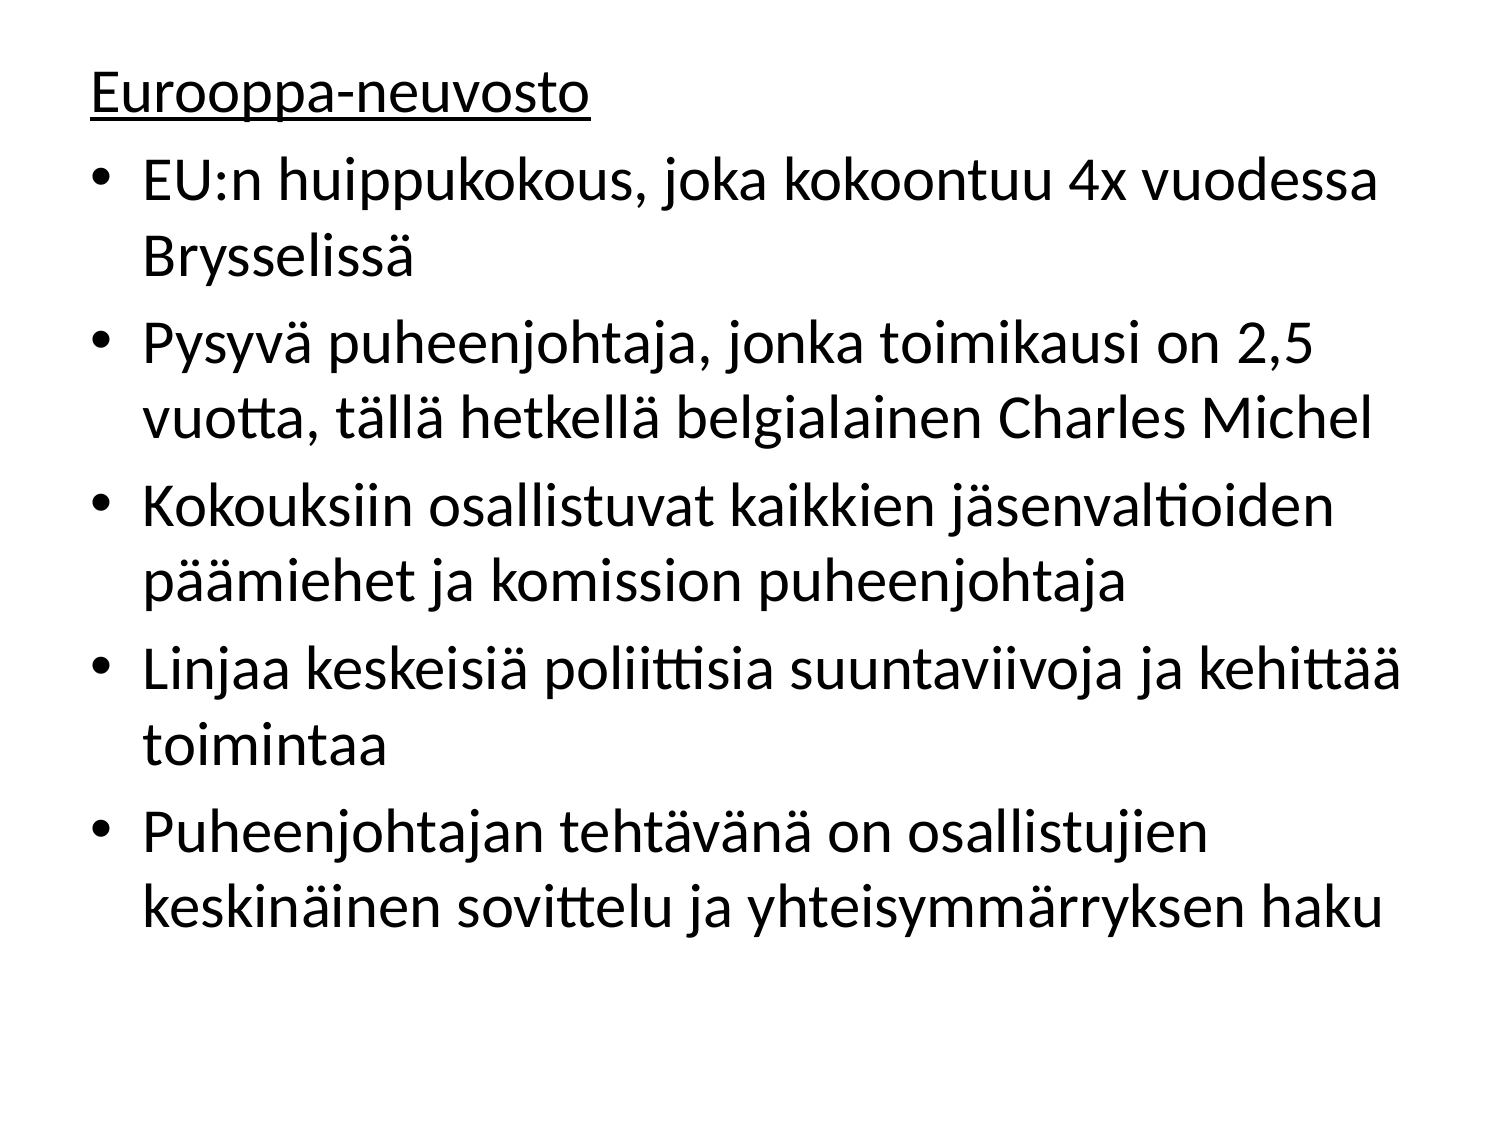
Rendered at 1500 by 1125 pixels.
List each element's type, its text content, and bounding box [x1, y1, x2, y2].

list Eurooppa-neuvosto EU:n huippukokous, joka kokoontuu 4x vuodessa Brysselissä Pysyvä puheenjohtaja, jonka toimikausi on 2,5 vuotta, tällä hetkellä belgialainen Charles Michel Kokouksiin osallistuvat kaikkien jäsenvaltioiden päämiehet ja komission puheenjohtaja Linjaa keskeisiä poliittisia suuntaviivoja ja kehittää toimintaa Puheenjohtajan tehtävänä on osallistujien keskinäinen sovittelu ja yhteisymmärryksen haku [75, 42, 1425, 1005]
